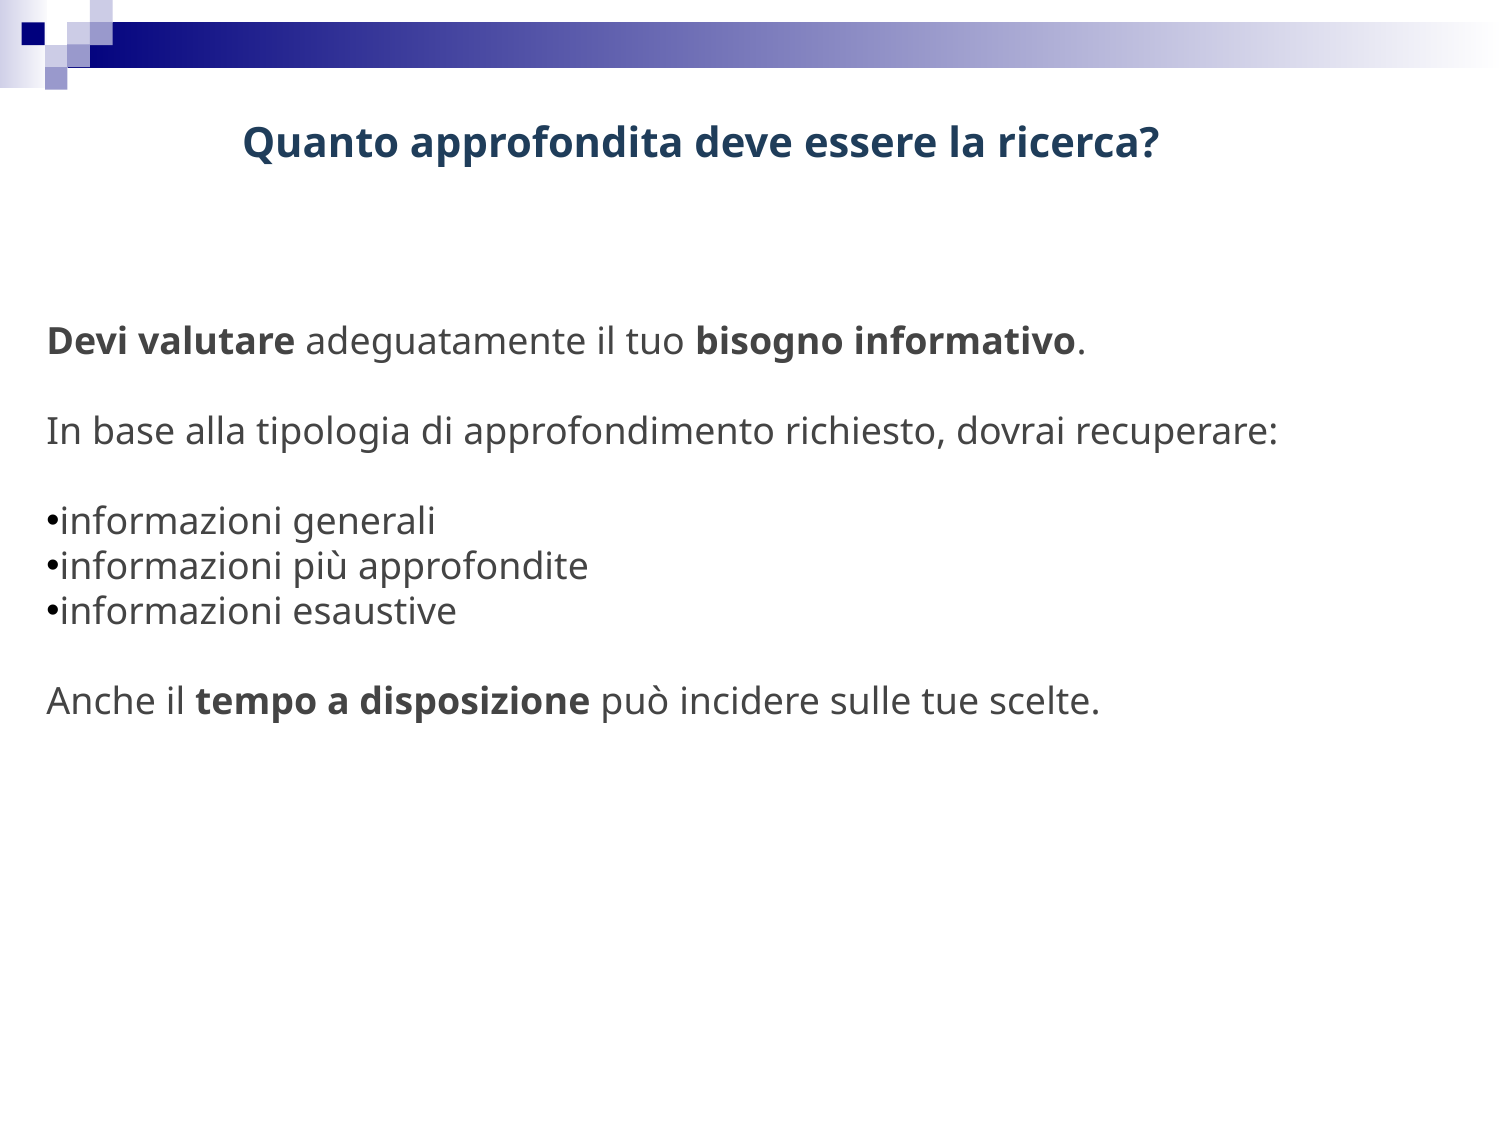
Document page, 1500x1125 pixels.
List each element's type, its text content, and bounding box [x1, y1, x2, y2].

text_box Quanto approfondita deve essere la ricerca? [227, 108, 1327, 173]
text_box Devi valutare adeguatamente il tuo bisogno informativo. In base alla tipologia di approfondimento richiesto, dovrai recuperare: informazioni generali informazioni più approfondite informazioni esaustive Anche il tempo a disposizione può incidere sulle tue scelte. [31, 310, 1471, 730]
